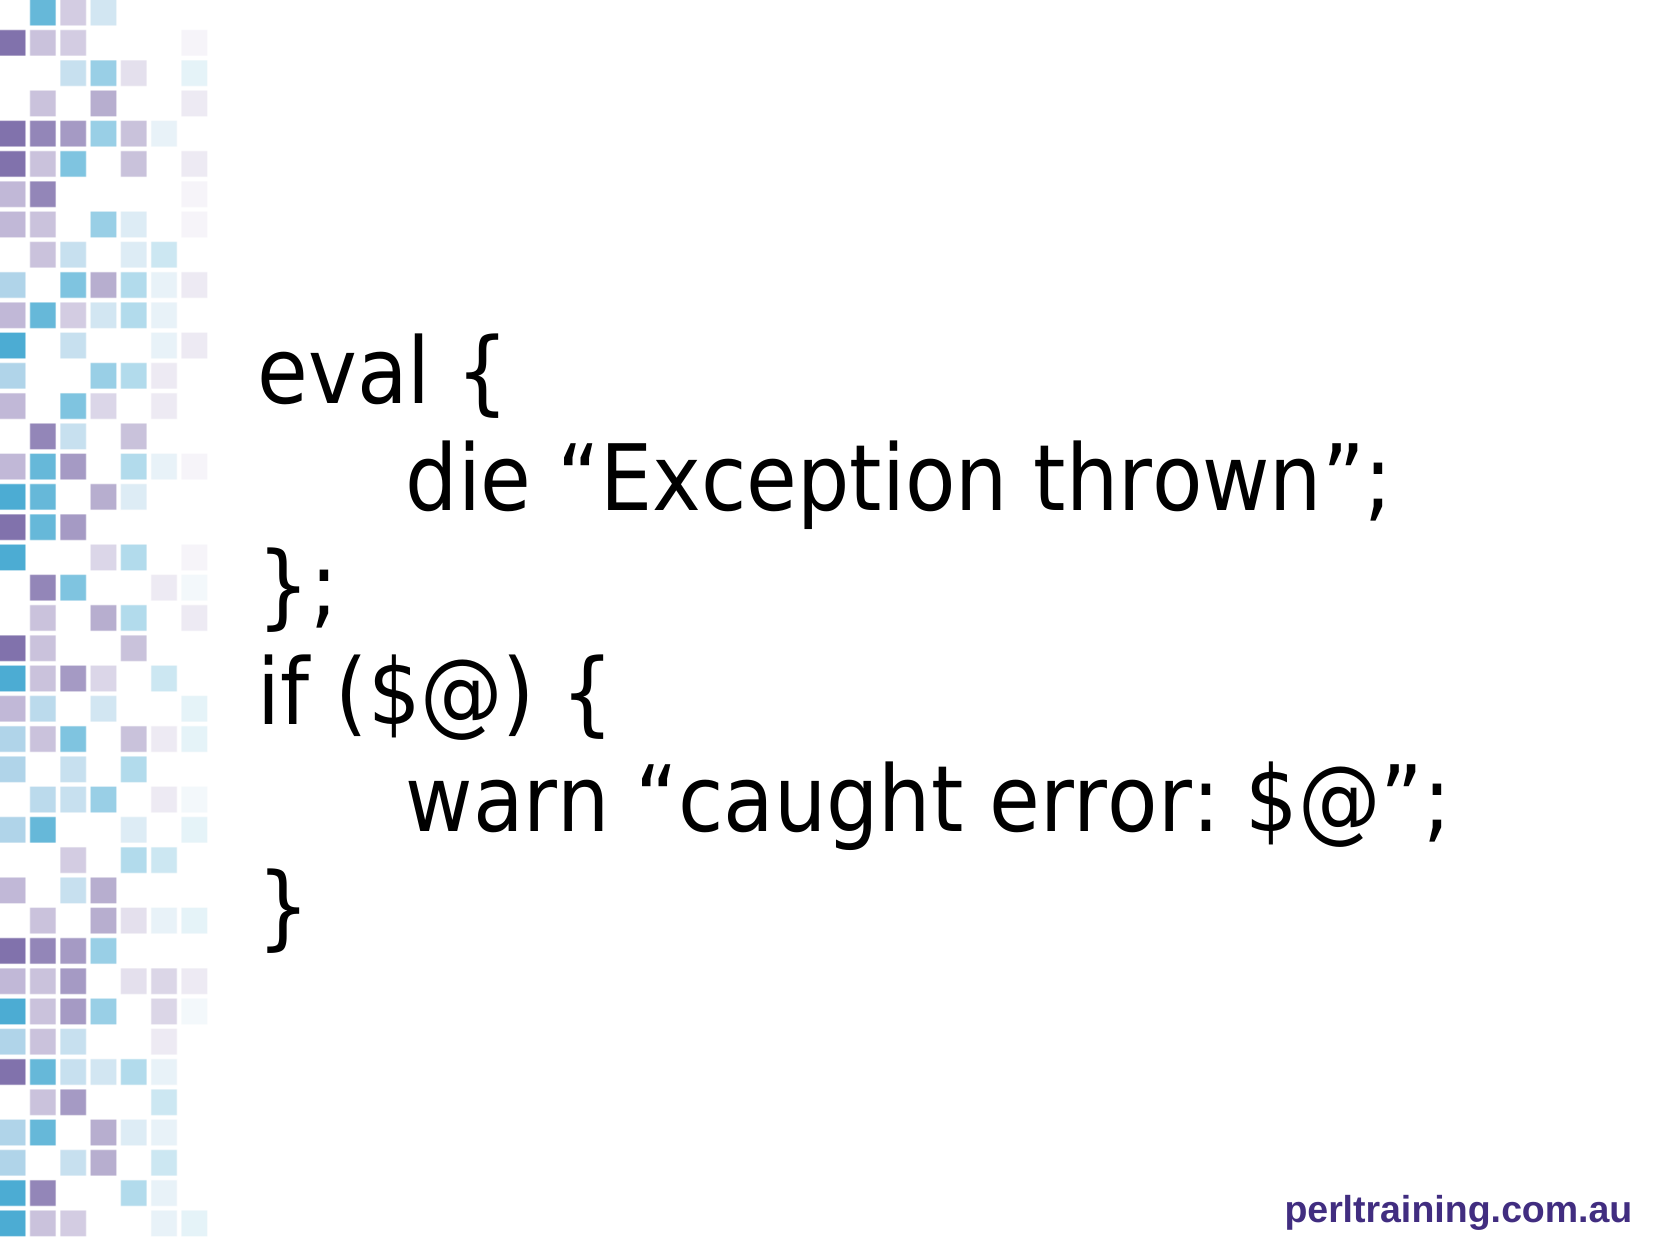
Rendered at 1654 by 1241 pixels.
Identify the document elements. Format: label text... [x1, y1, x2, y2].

picture [0, 0, 212, 1241]
title eval { die “Exception thrown”; }; if ($@) { warn “caught error: $@”; } [82, 49, 1625, 1123]
